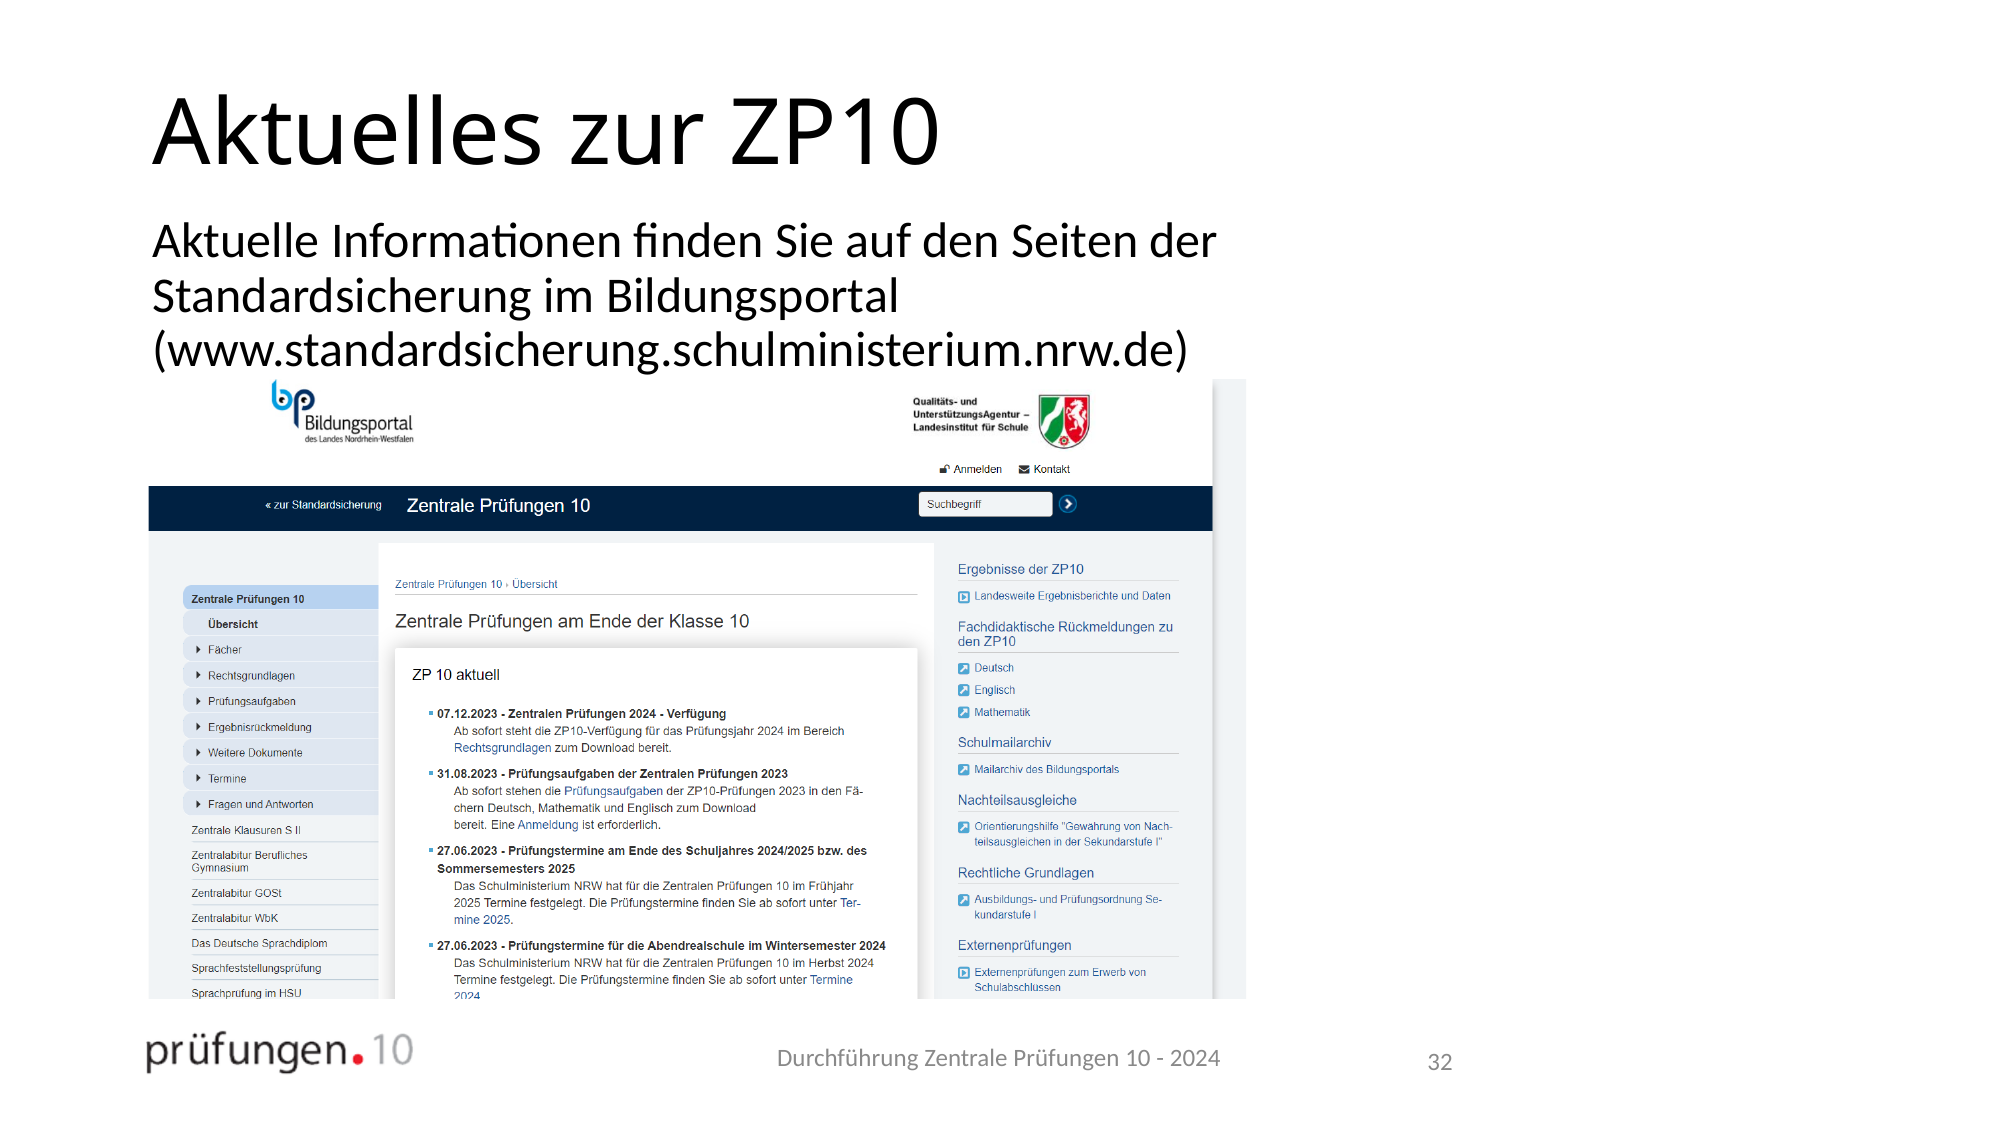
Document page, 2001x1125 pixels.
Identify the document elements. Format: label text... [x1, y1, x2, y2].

list Aktuelle Informationen finden Sie auf den Seiten der Standardsicherung im Bildungsportal (www.standardsicherung.schulministerium.nrw.de) [137, 207, 1863, 1014]
title Aktuelles zur ZP10 [137, 77, 1863, 193]
picture [148, 379, 1247, 999]
text_box [1412, 1030, 1863, 1091]
